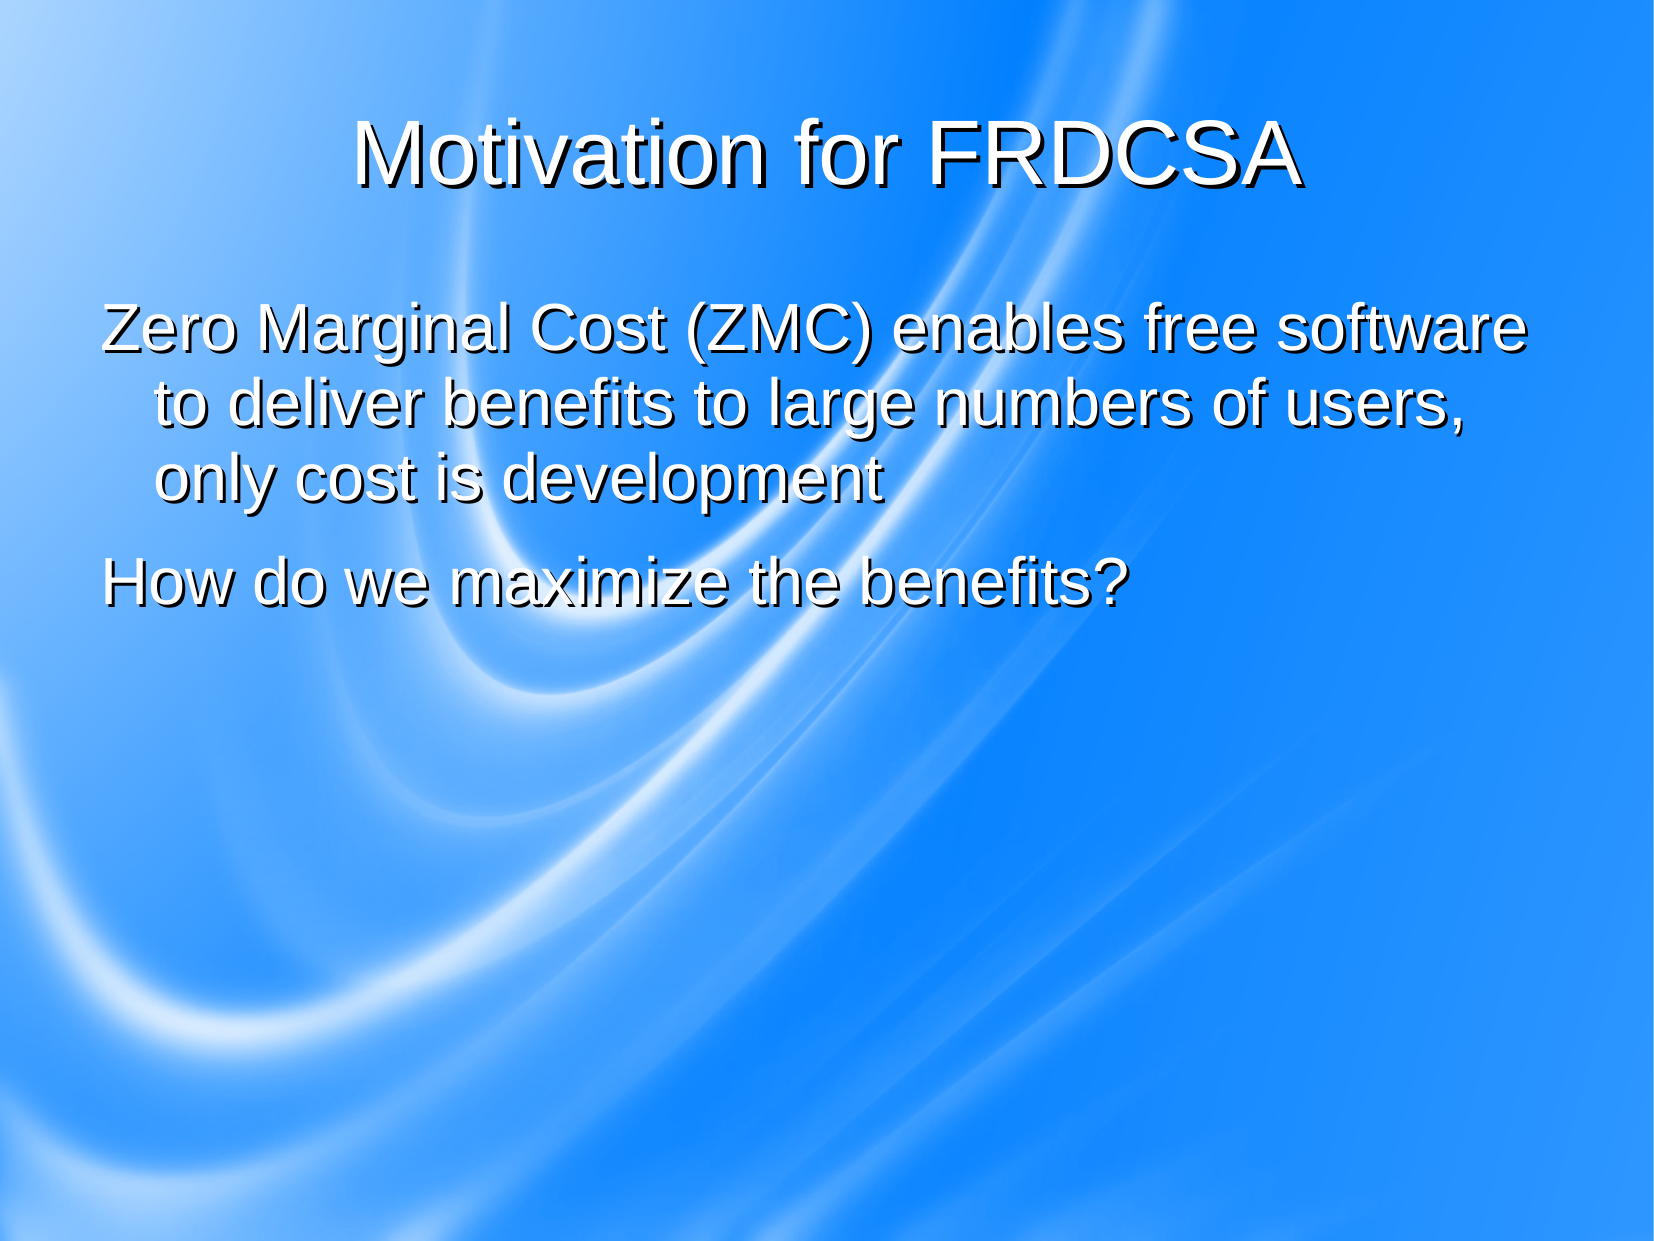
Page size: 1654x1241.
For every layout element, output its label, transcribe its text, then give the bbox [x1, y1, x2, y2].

list Zero Marginal Cost (ZMC) enables free software to deliver benefits to large numbers of users, only cost is development How do we maximize the benefits? [82, 290, 1571, 1094]
title Motivation for FRDCSA [82, 49, 1571, 257]
picture [0, 0, 1654, 1241]
